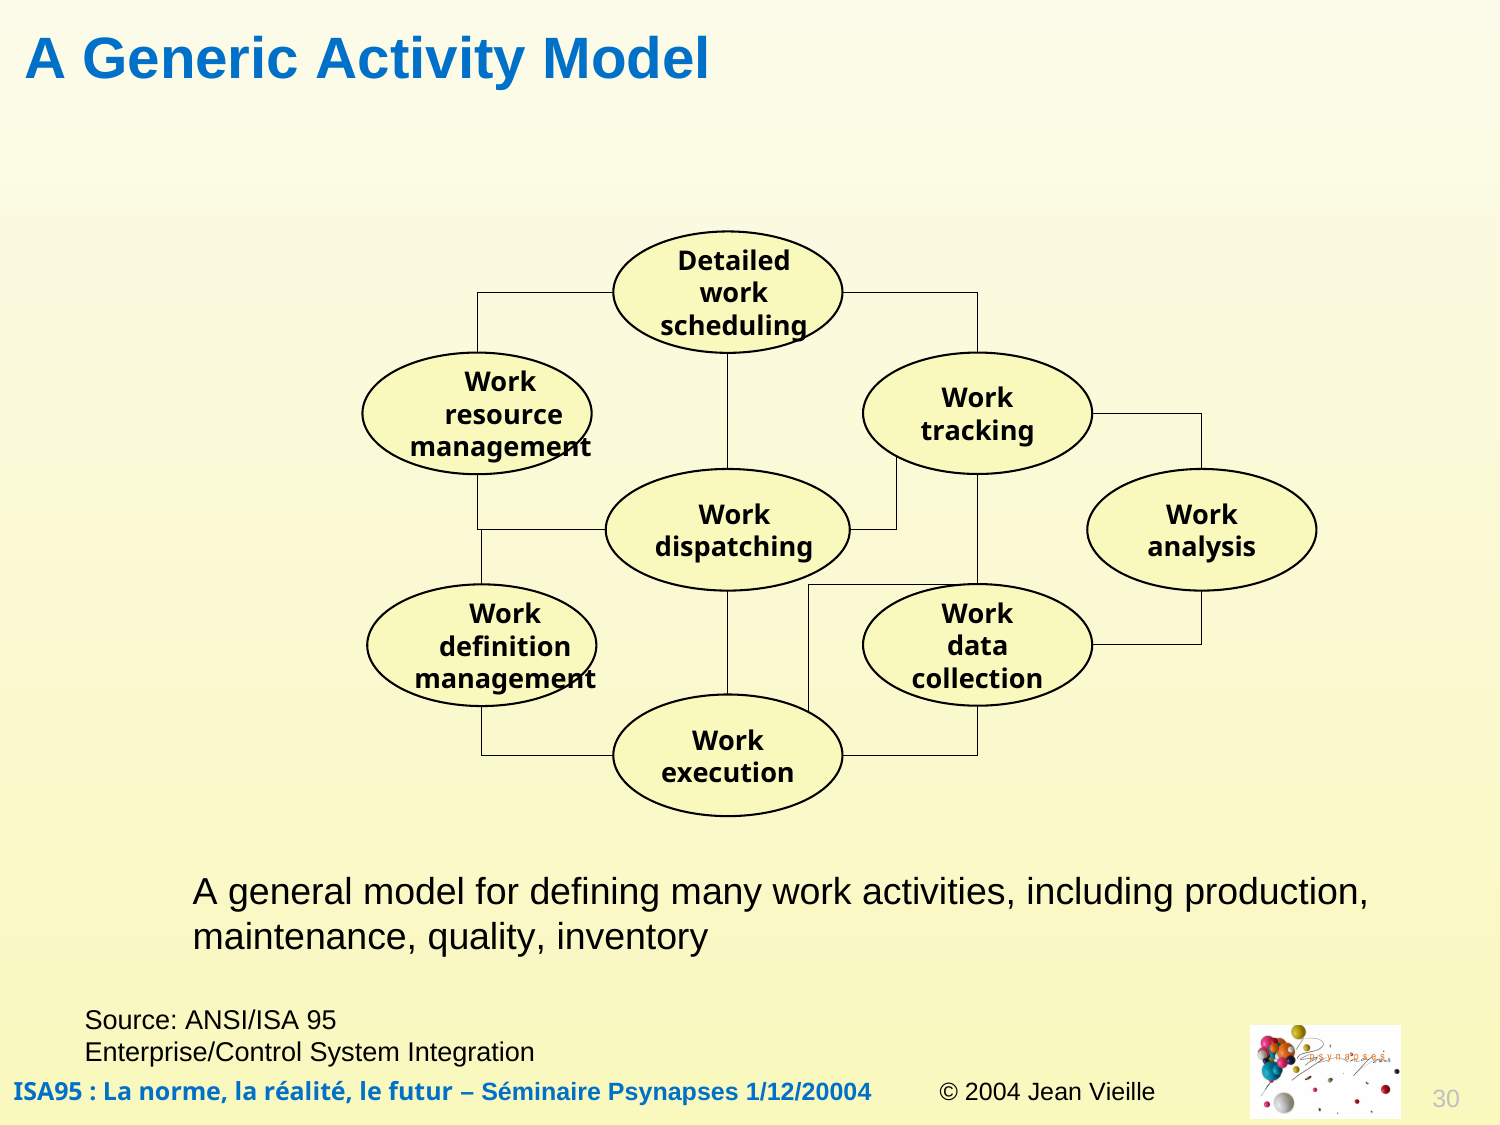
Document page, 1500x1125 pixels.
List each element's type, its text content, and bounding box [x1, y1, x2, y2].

title A Generic Activity Model [9, 12, 1476, 151]
text_box Source: ANSI/ISA 95 Enterprise/Control System Integration [69, 994, 550, 1075]
text_box Work execution [613, 694, 843, 817]
text_box Work data collection [863, 584, 1093, 706]
text_box Detailed work scheduling [613, 231, 843, 353]
text_box Work tracking [863, 352, 1093, 474]
text_box Work resource management [362, 352, 592, 475]
text_box Work dispatching [605, 468, 850, 591]
text_box Work analysis [1087, 468, 1317, 591]
text_box A general model for defining many work activities, including production, maintenance, quality, inventory [177, 859, 1396, 965]
picture [1250, 1025, 1401, 1119]
text_box Work definition management [367, 584, 597, 707]
